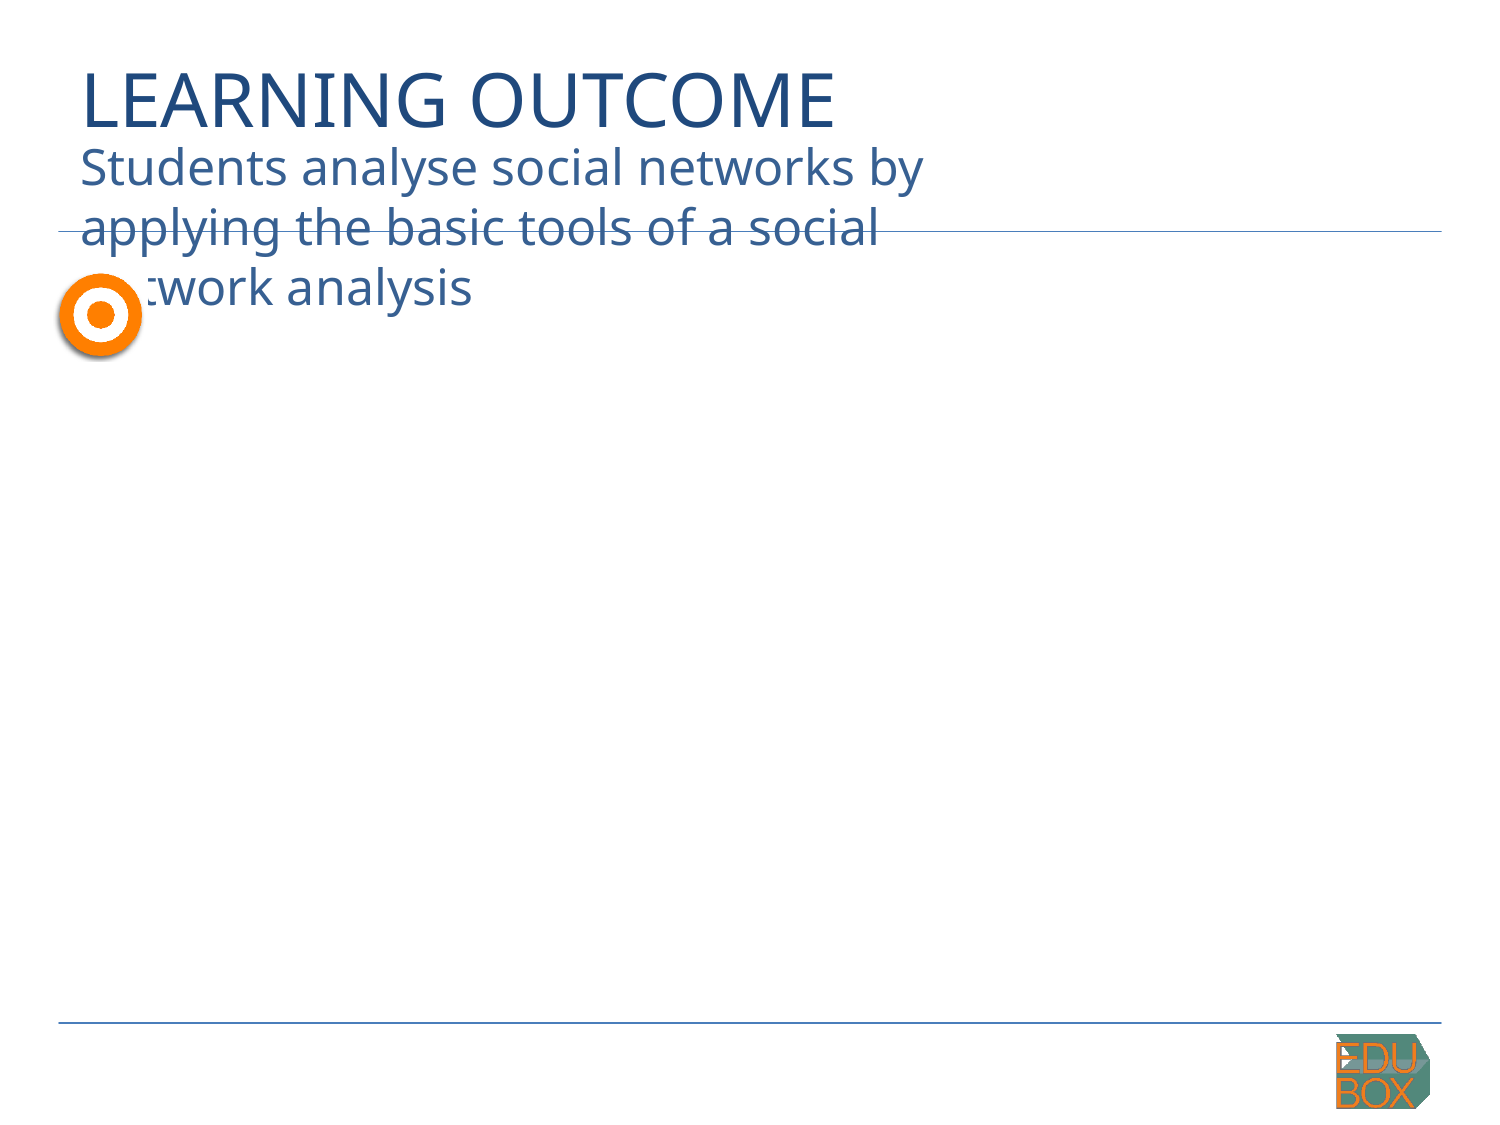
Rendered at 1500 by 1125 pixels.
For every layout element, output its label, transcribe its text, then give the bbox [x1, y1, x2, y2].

picture [1328, 1028, 1437, 1114]
list Students analyse social networks by applying the basic tools of a social network analysis [171, 279, 1459, 362]
title LEARNING OUTCOME [64, 42, 1306, 153]
picture [53, 267, 148, 362]
